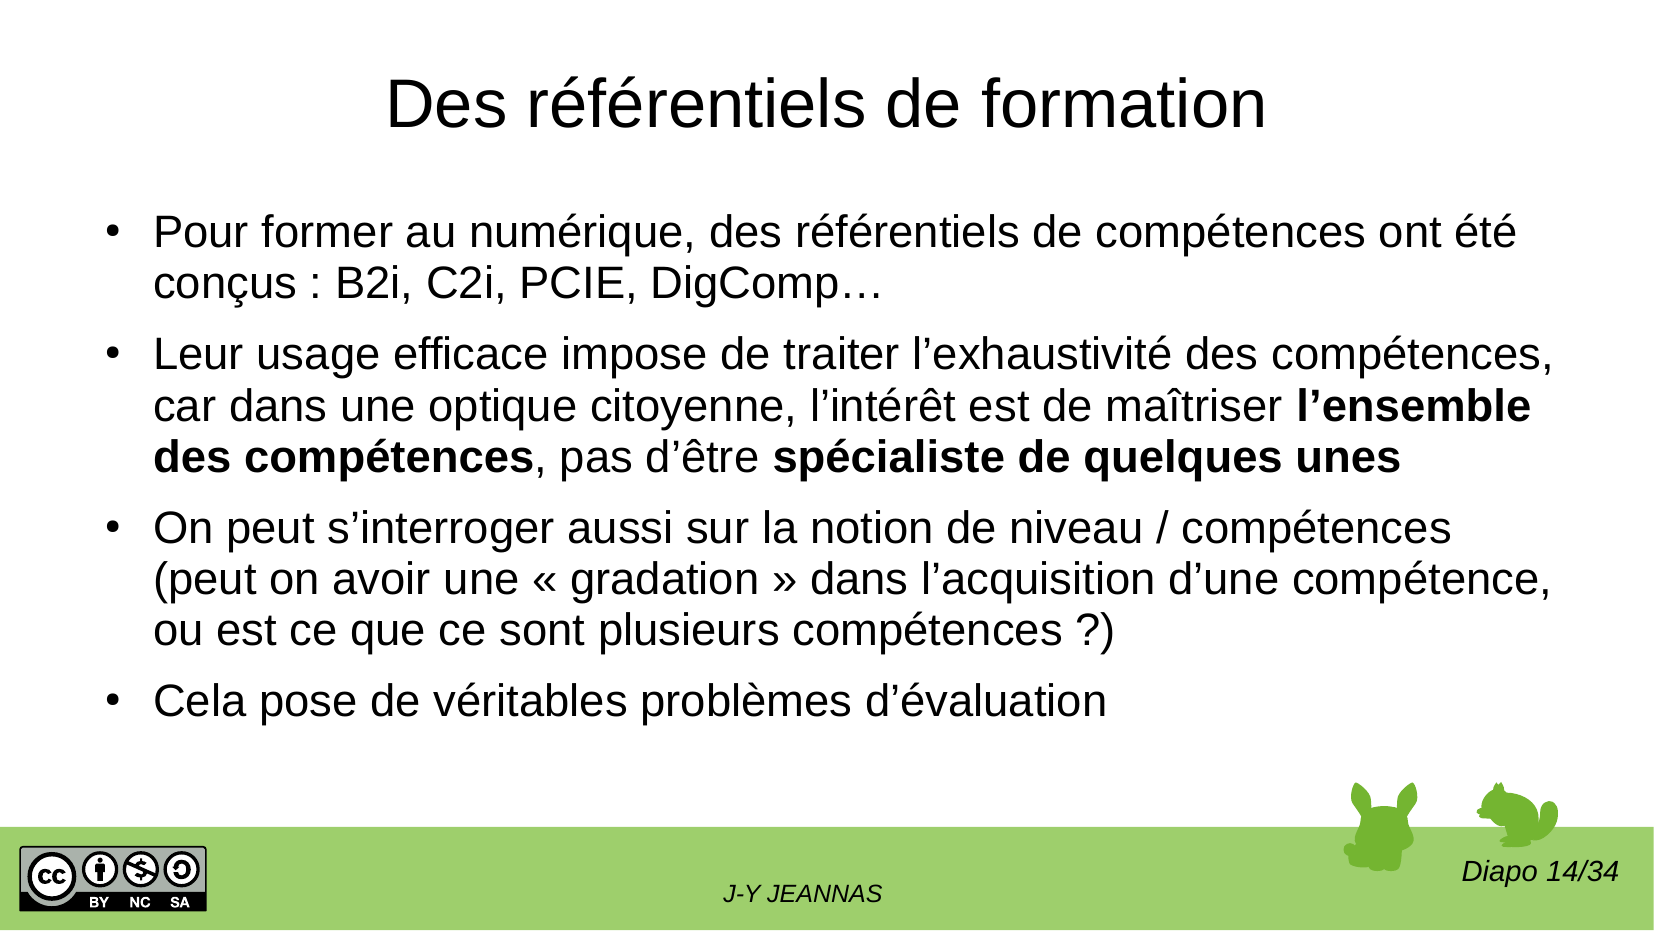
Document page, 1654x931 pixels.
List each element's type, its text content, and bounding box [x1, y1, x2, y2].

list Pour former au numérique, des référentiels de compétences ont été conçus : B2i, C2i, PCIE, DigComp… Leur usage efficace impose de traiter l’exhaustivité des compétences, car dans une optique citoyenne, l’intérêt est de maîtriser l’ensemble des compétences, pas d’être spécialiste de quelques unes On peut s’interroger aussi sur la notion de niveau / compétences (peut on avoir une « gradation » dans l’acquisition d’une compétence, ou est ce que ce sont plusieurs compétences ?) Cela pose de véritables problèmes d’évaluation [88, 206, 1565, 739]
title Des référentiels de formation [88, 29, 1565, 178]
